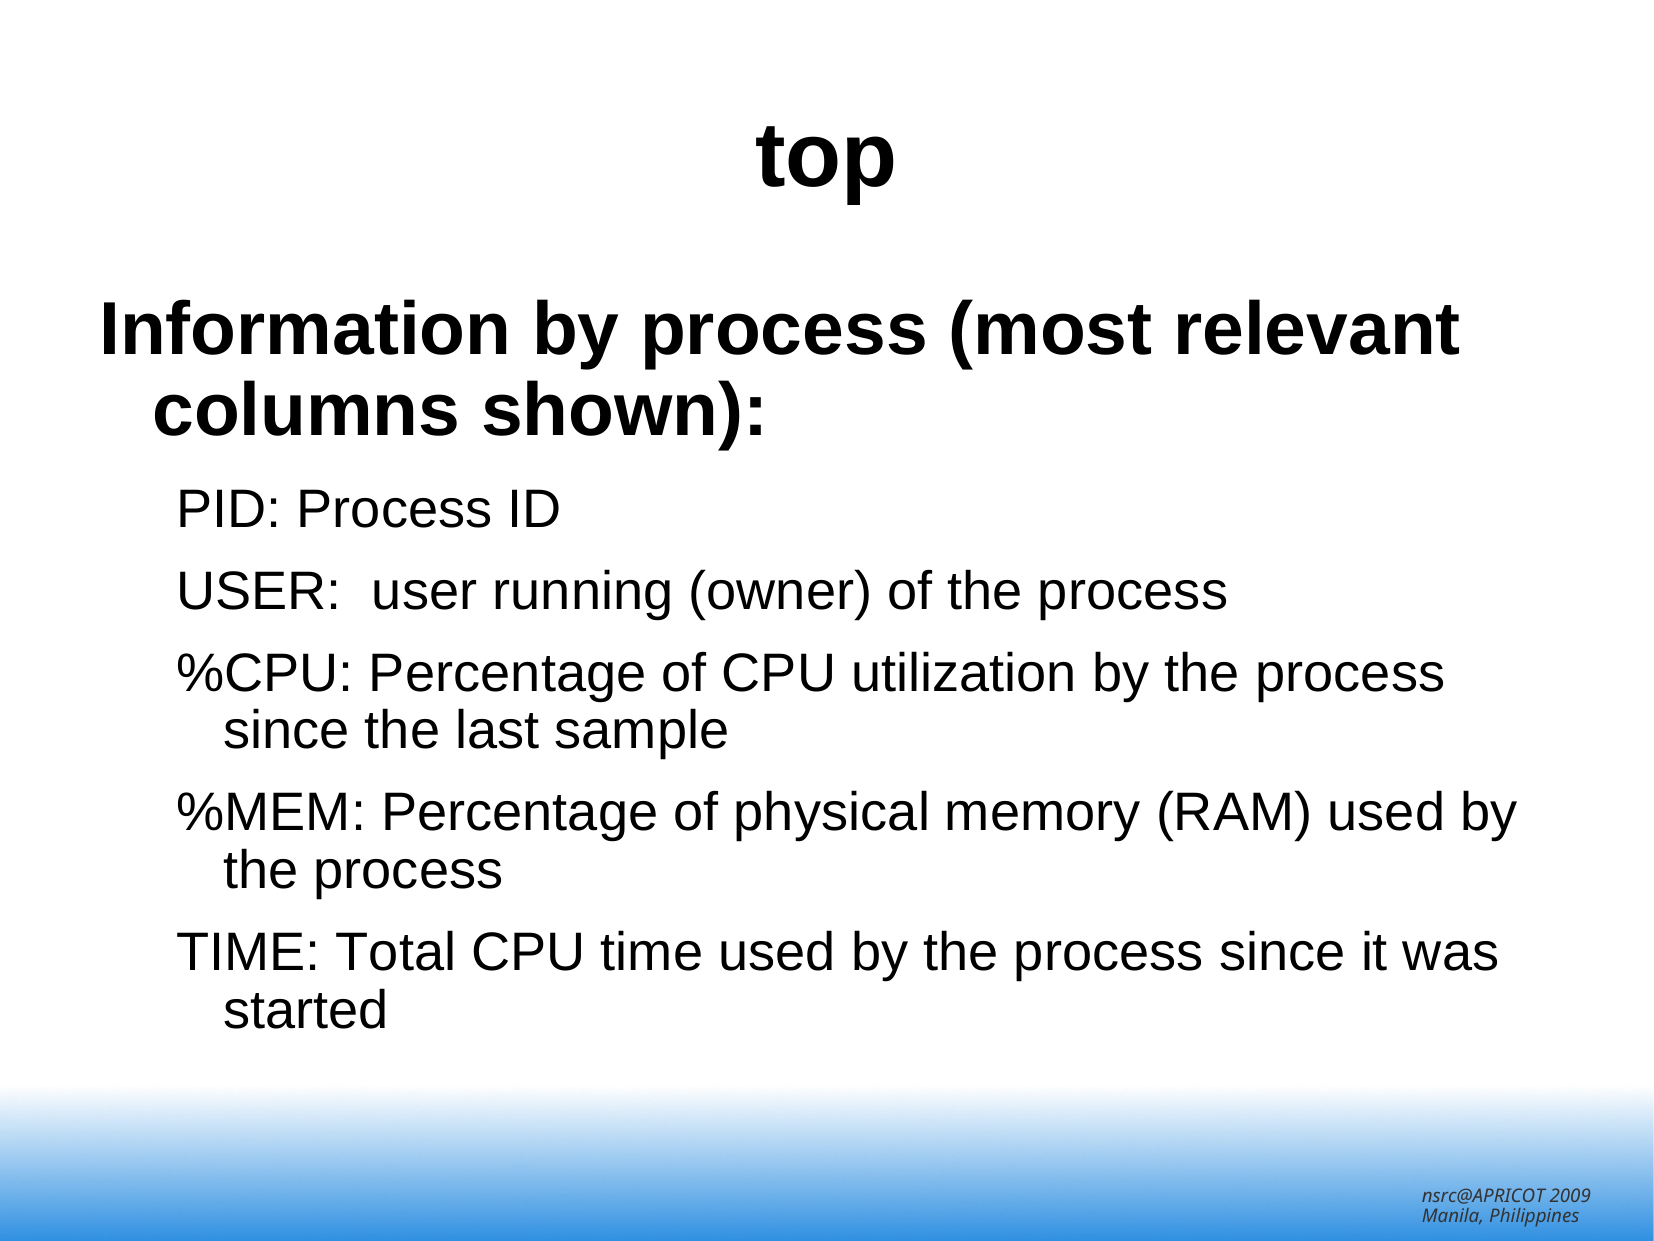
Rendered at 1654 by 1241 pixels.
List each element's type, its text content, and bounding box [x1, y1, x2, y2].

list Information by process (most relevant columns shown): PID: Process ID USER: user running (owner) of the process %CPU: Percentage of CPU utilization by the process since the last sample %MEM: Percentage of physical memory (RAM) used by the process TIME: Total CPU time used by the process since it was started [82, 290, 1571, 1109]
picture [0, 1083, 1654, 1241]
title top [82, 49, 1571, 257]
